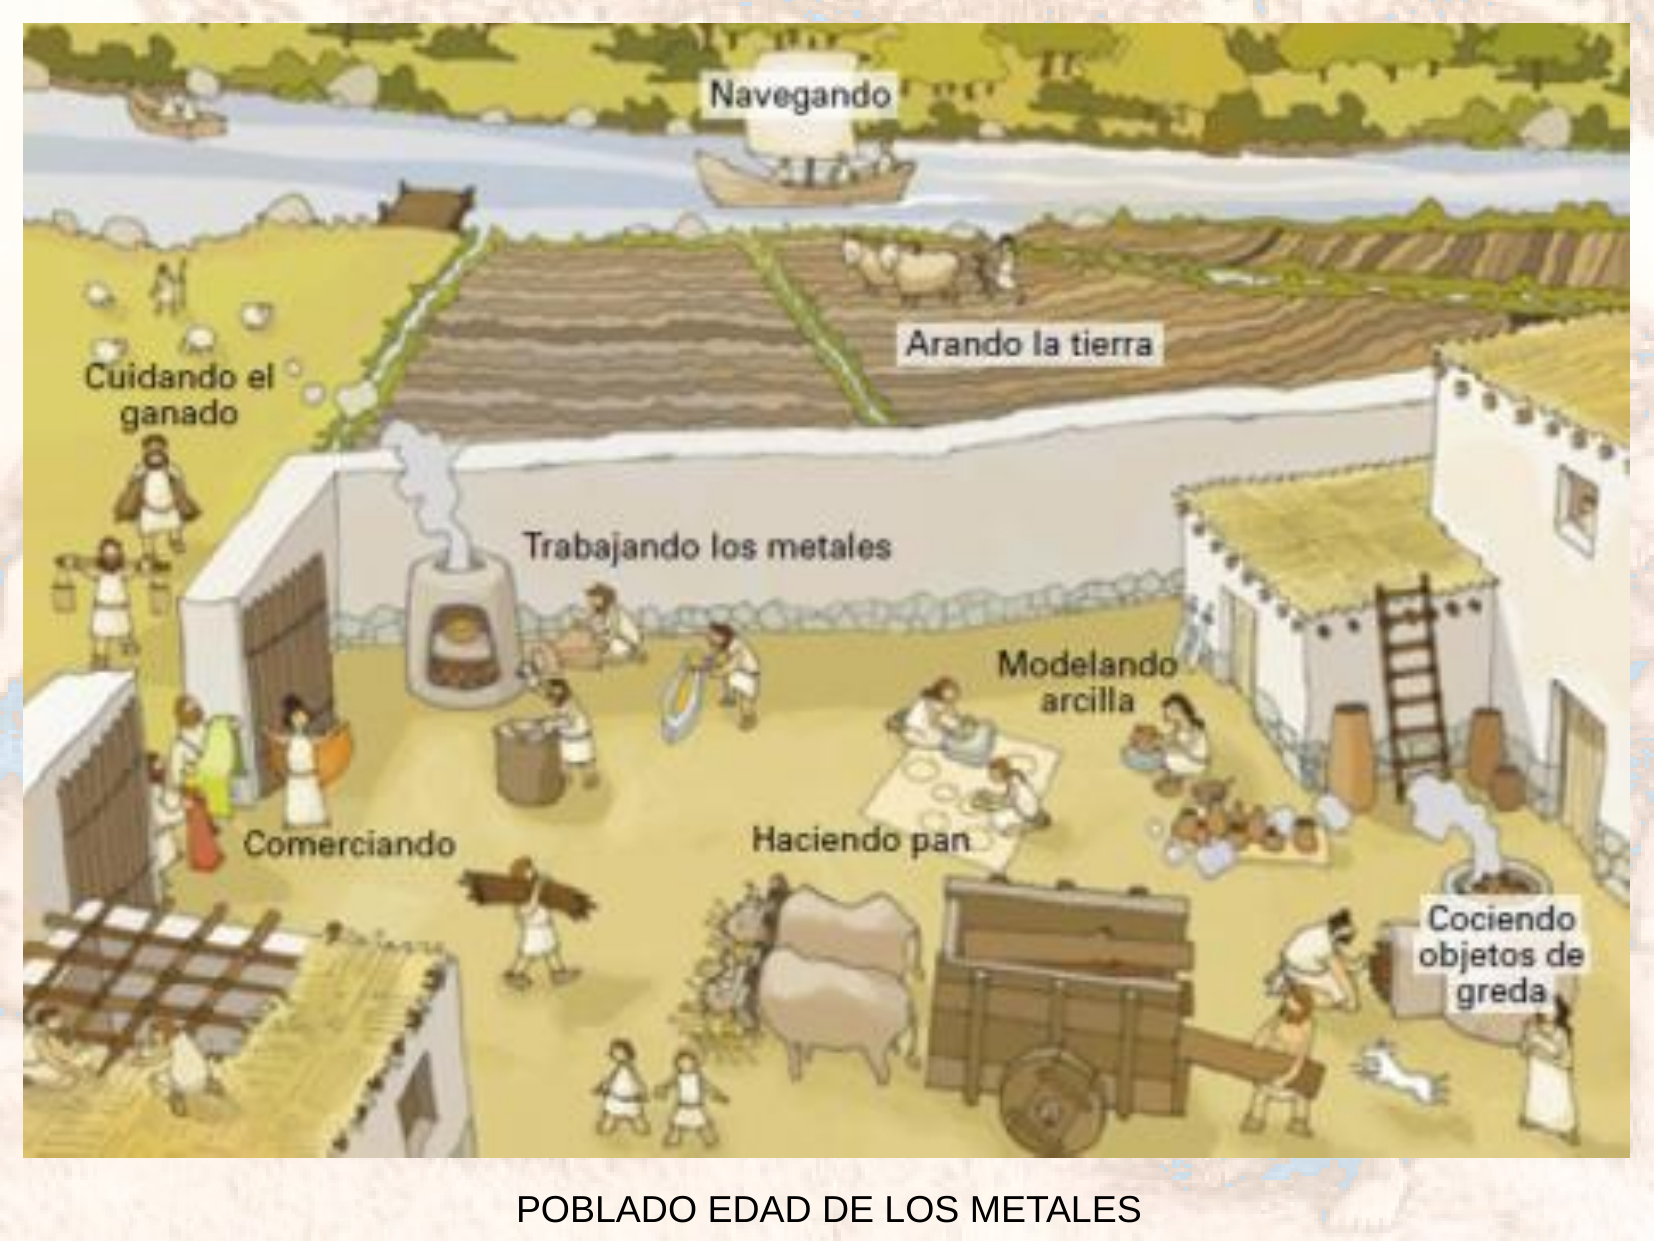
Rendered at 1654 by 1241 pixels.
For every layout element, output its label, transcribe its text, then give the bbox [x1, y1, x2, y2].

picture [0, 0, 1654, 1241]
text_box POBLADO EDAD DE LOS METALES [501, 1181, 1158, 1238]
